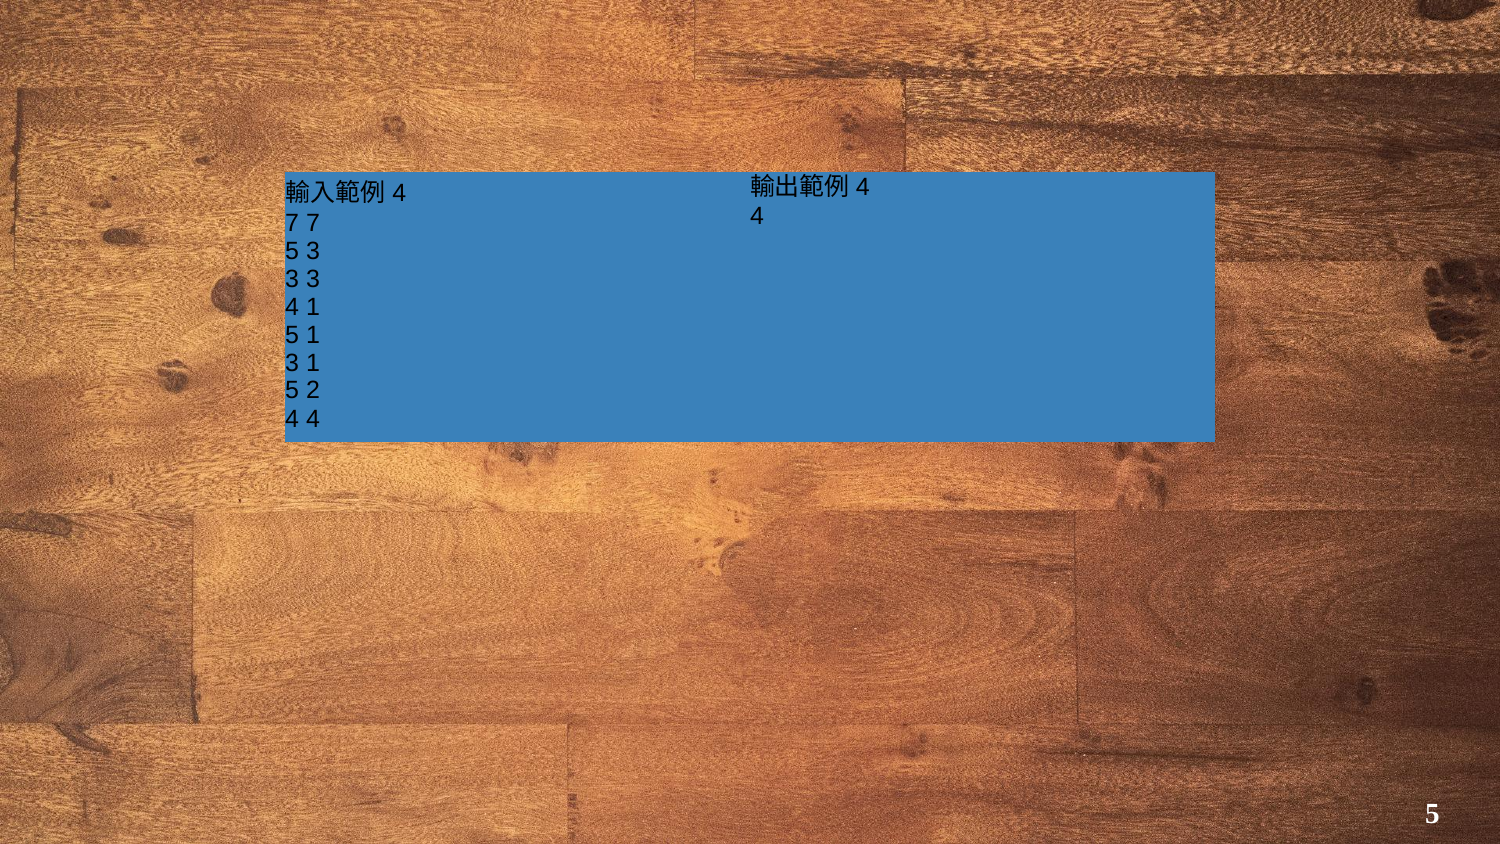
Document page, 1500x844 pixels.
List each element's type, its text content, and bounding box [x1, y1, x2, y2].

table_header 輸入範例4 7 7 5 3 3 3 4 1 5 1 3 1 5 2 4 4 [285, 172, 750, 442]
slide_number 5 [1410, 779, 1500, 844]
table_header 輸出範例4 4 [750, 172, 1215, 442]
